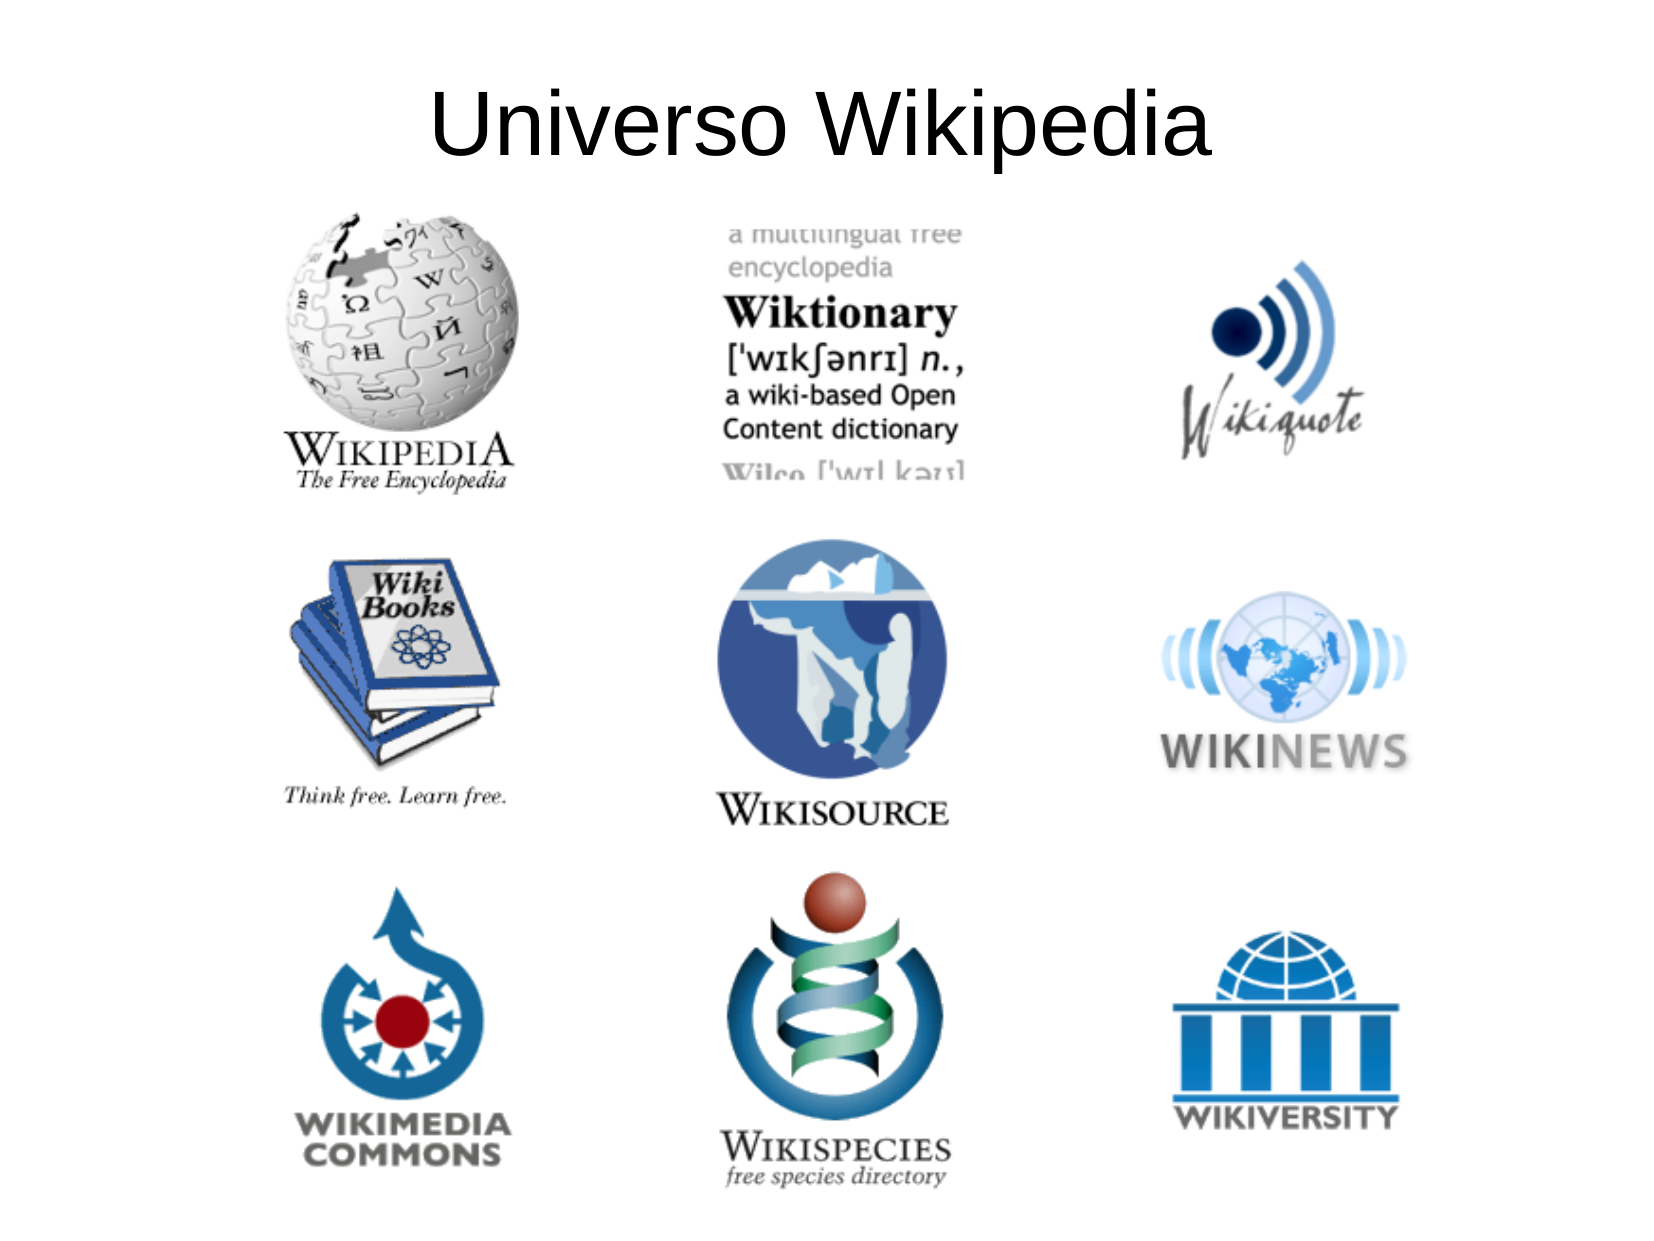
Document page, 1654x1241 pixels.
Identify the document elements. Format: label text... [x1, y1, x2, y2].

title Universo Wikipedia [76, 19, 1565, 228]
picture [231, 187, 1459, 1234]
